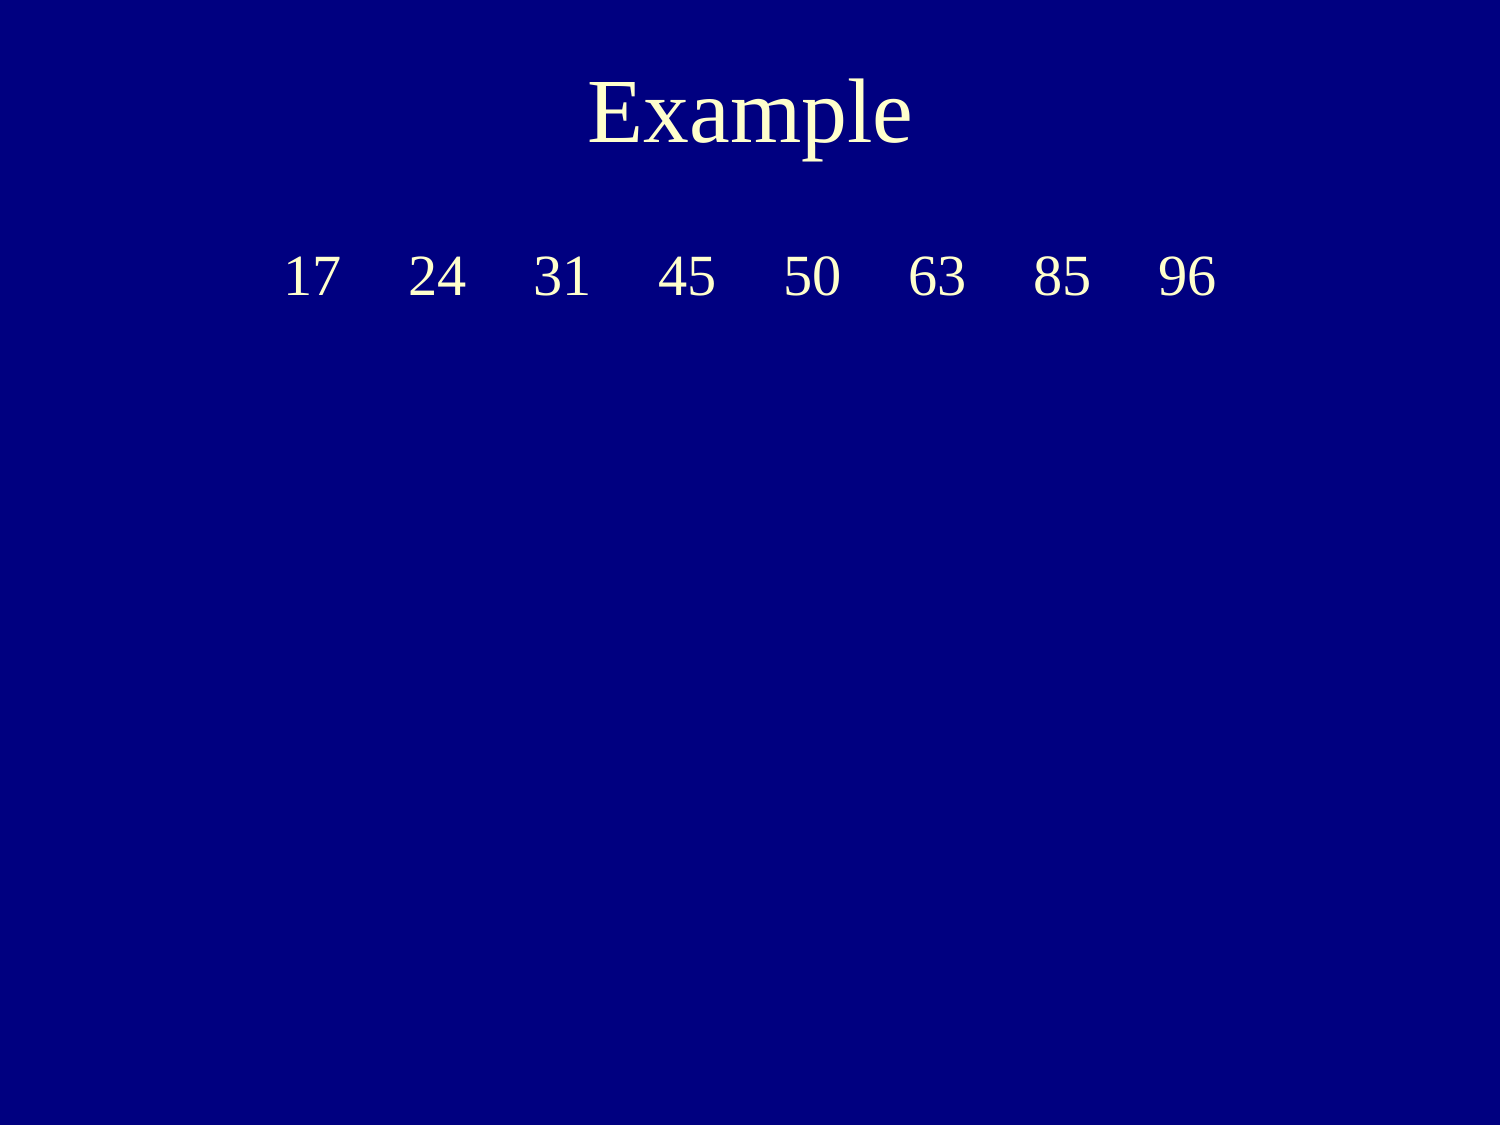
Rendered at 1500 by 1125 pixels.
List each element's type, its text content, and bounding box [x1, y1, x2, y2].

table_header 31 [500, 229, 625, 325]
table_header 24 [375, 229, 500, 325]
title Example [22, 43, 1480, 169]
table_header 63 [875, 229, 1000, 325]
table_header 17 [250, 229, 375, 325]
table_header 45 [625, 229, 750, 325]
table_header 96 [1125, 229, 1250, 325]
table_header 50 [750, 229, 875, 325]
table_header 85 [1000, 229, 1125, 325]
